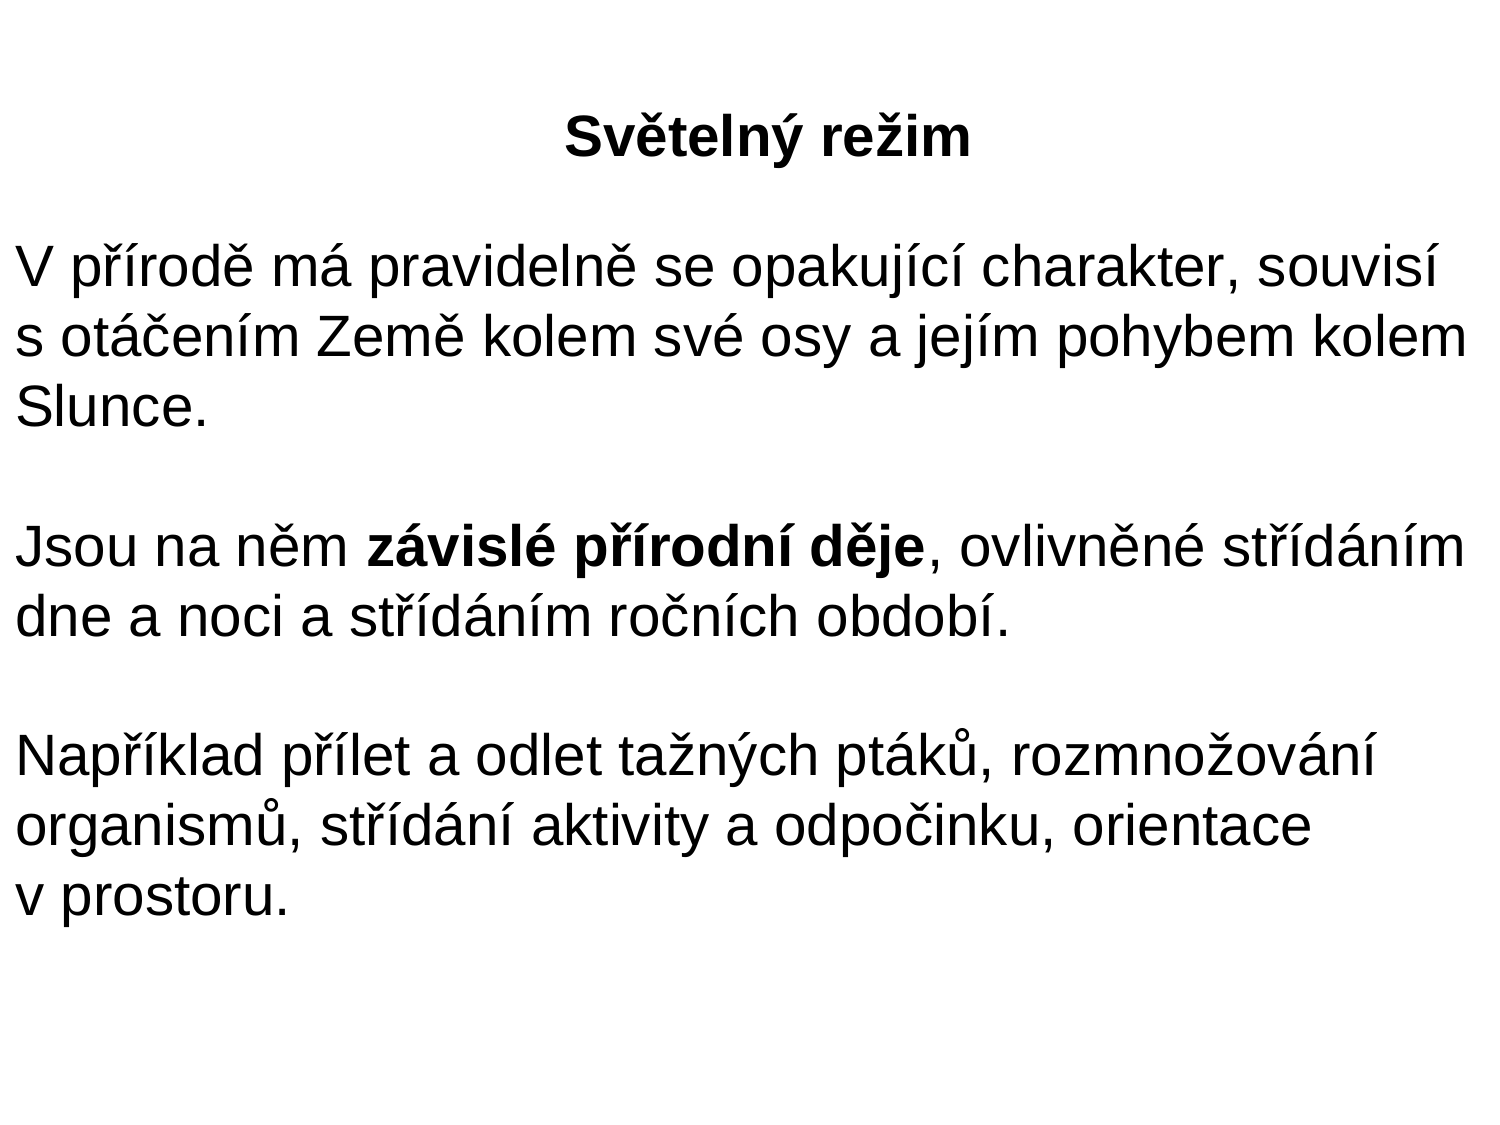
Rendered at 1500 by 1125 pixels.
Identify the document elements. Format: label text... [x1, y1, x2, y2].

text_box Světelný režim [549, 90, 988, 176]
text_box V přírodě má pravidelně se opakující charakter, souvisí s otáčením Země kolem své osy a jejím pohybem kolem Slunce. Jsou na něm závislé přírodní děje, ovlivněné střídáním dne a noci a střídáním ročních období. Například přílet a odlet tažných ptáků, rozmnožování organismů, střídání aktivity a odpočinku, orientace v prostoru. [0, 220, 1500, 1006]
